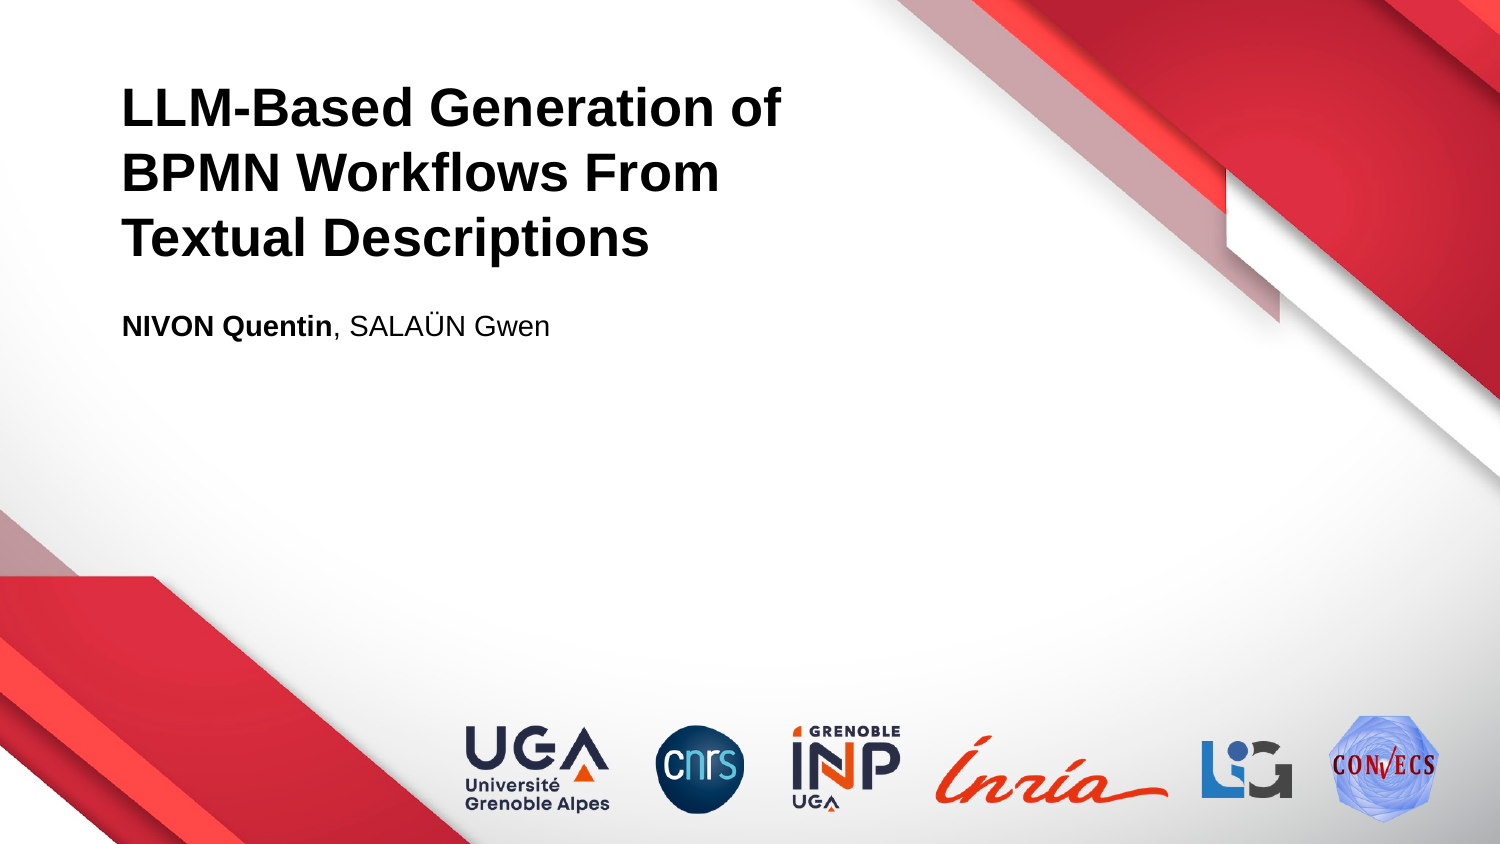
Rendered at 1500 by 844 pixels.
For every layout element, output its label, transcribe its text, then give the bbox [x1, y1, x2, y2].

picture [0, 0, 1500, 844]
text_box LLM-Based Generation of BPMN Workflows From Textual Descriptions [106, 57, 857, 292]
text_box NIVON Quentin, SALAÜN Gwen [106, 292, 879, 446]
